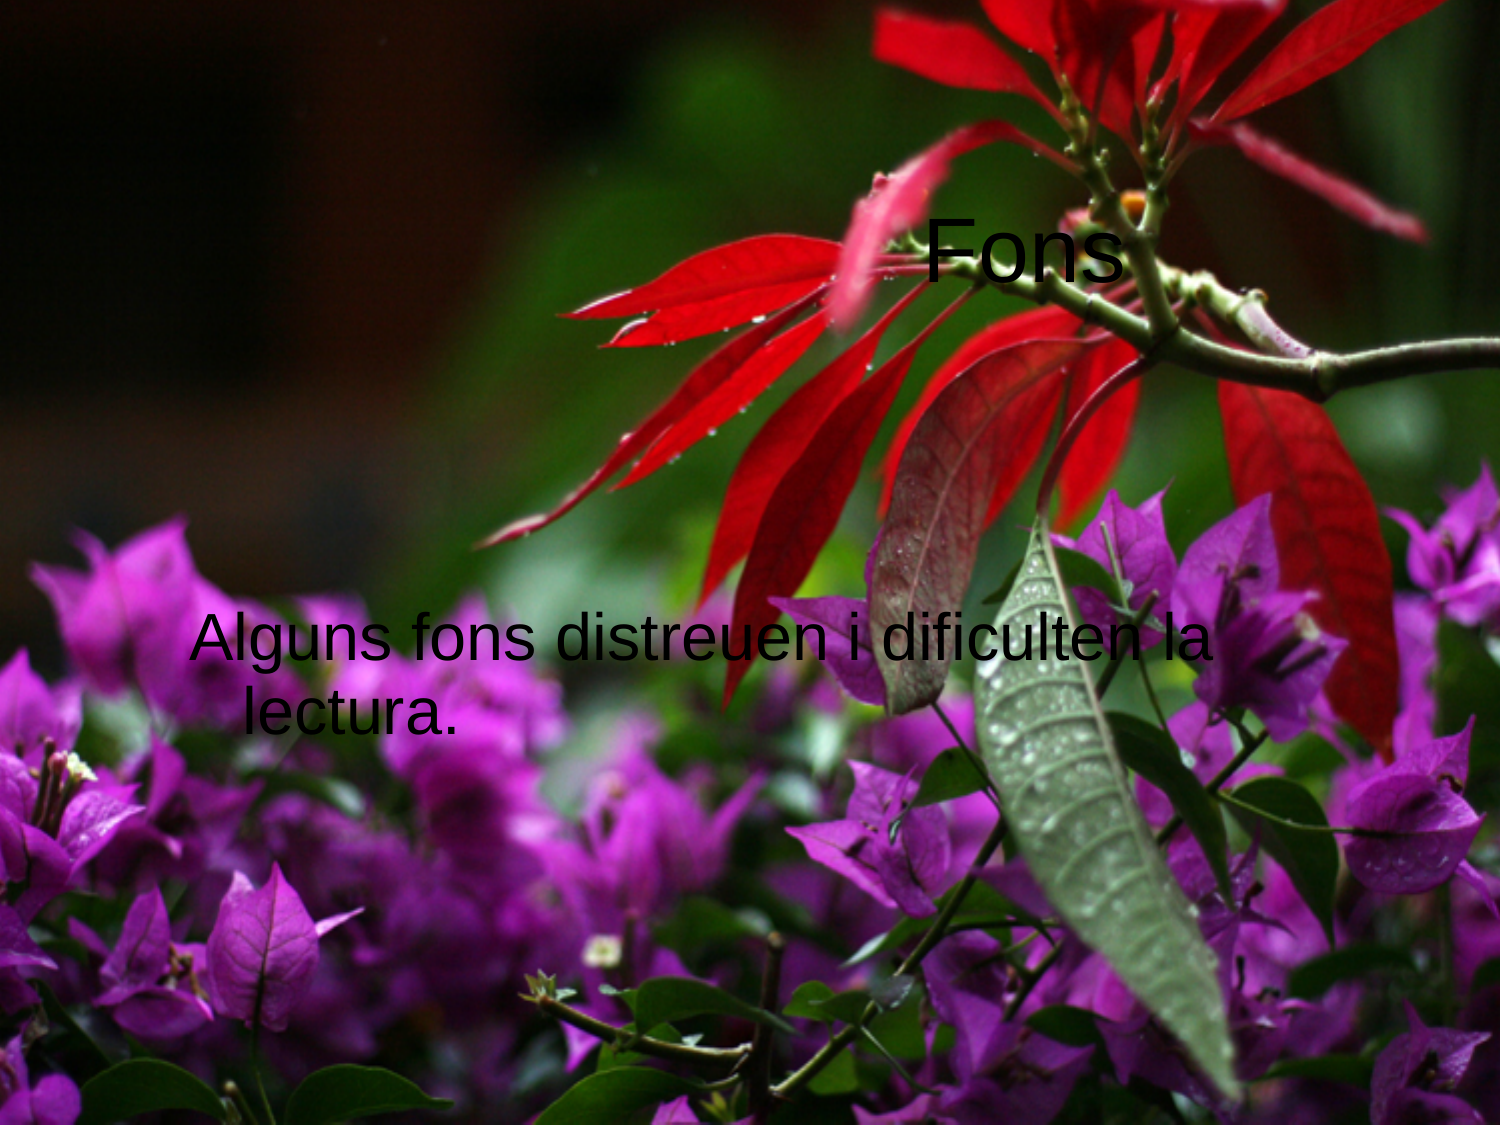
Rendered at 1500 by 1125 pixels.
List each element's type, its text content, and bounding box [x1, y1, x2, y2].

title Fons [907, 142, 1500, 311]
picture [0, 0, 1500, 1125]
list Alguns fons distreuen i dificulten la lectura. [156, 591, 1358, 1111]
